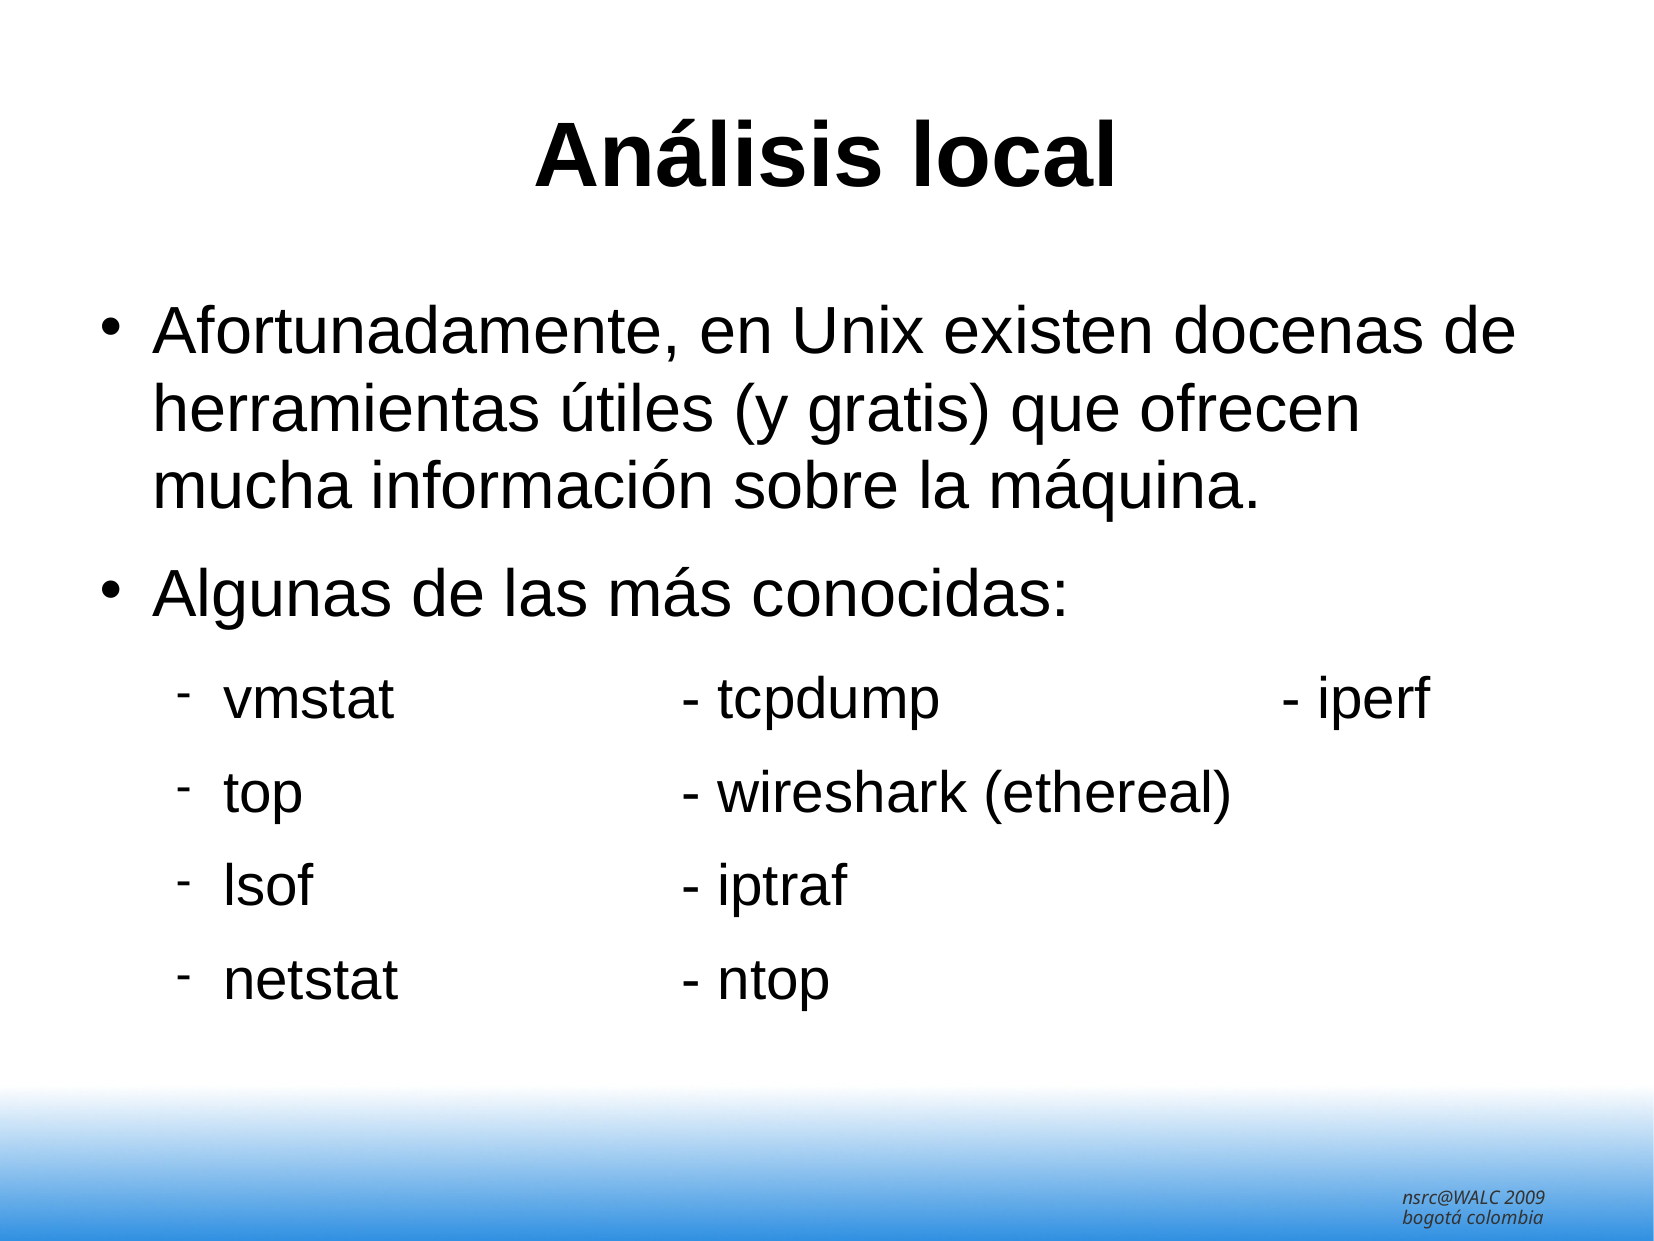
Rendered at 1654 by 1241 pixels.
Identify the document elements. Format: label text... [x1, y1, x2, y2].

list Afortunadamente, en Unix existen docenas de herramientas útiles (y gratis) que ofrecen mucha información sobre la máquina. Algunas de las más conocidas: vmstat - tcpdump - iperf top - wireshark (ethereal)‏ lsof - iptraf netstat - ntop [82, 290, 1571, 1109]
picture [0, 1083, 1654, 1241]
title Análisis local [82, 49, 1571, 257]
